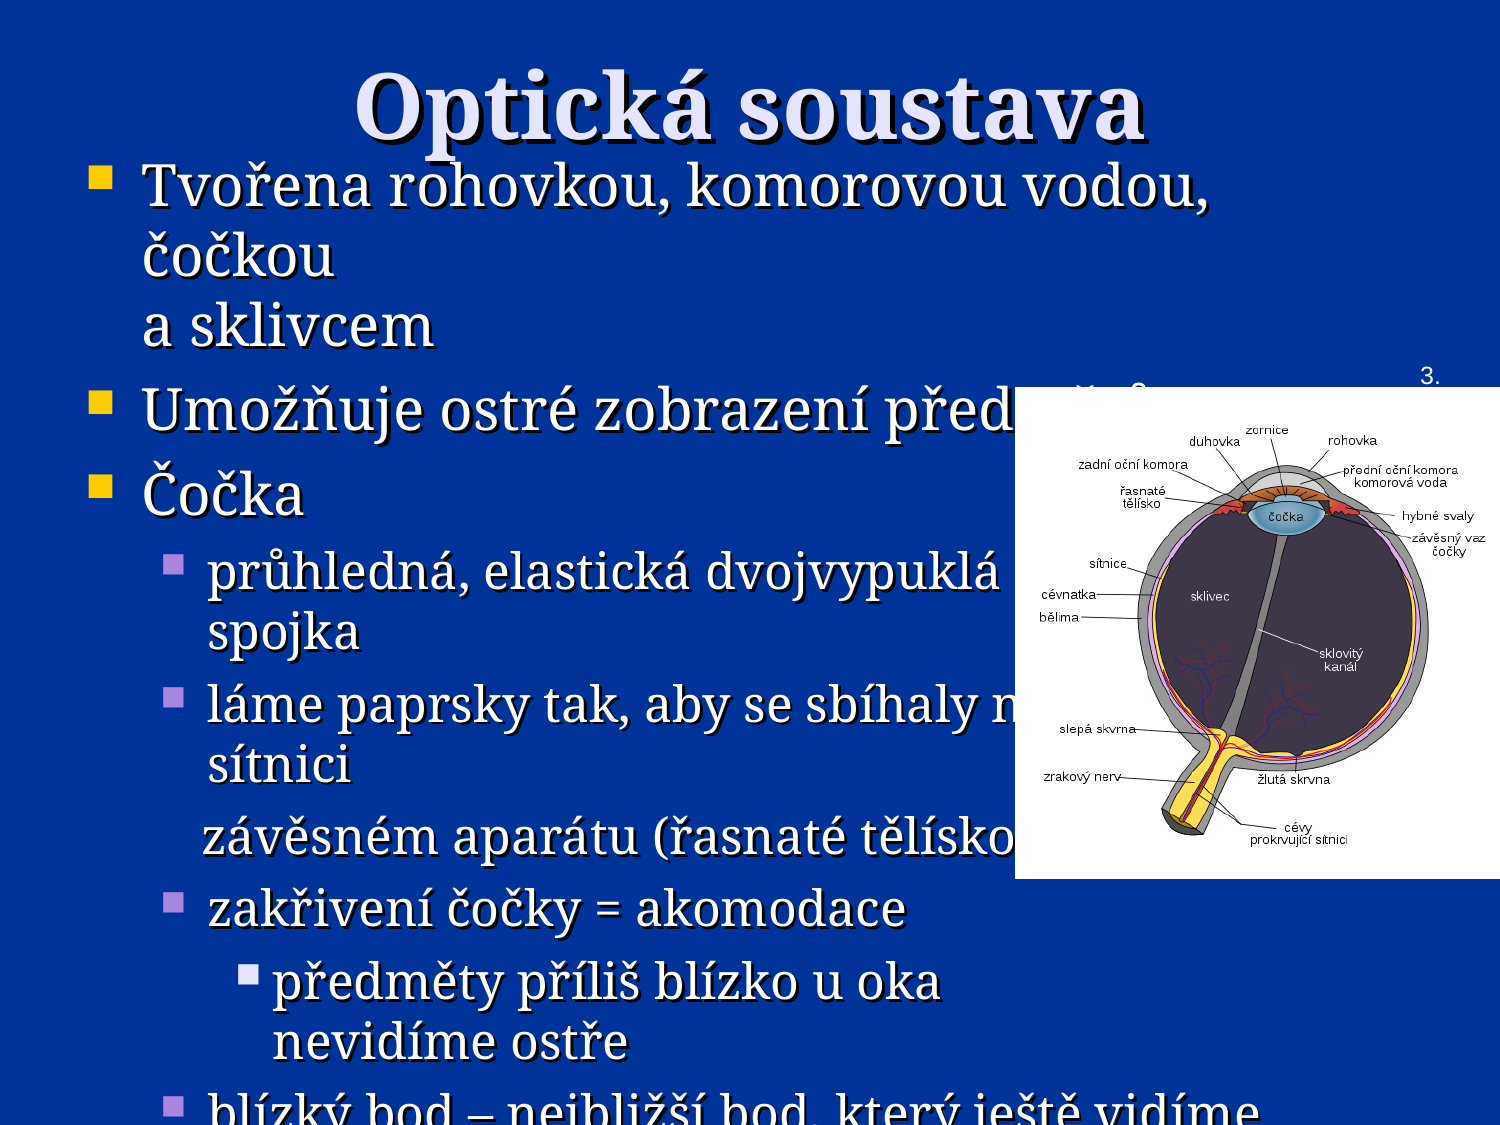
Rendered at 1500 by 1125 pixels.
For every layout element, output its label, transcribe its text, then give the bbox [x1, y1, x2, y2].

title Optická soustava [75, 8, 1426, 197]
text_box 3. [1405, 351, 1500, 397]
picture [1015, 386, 1500, 879]
list Tvořena rohovkou, komorovou vodou, čočkou a sklivcem Umožňuje ostré zobrazení předmětů Čočka průhledná, elastická dvojvypuklá spojka láme paprsky tak, aby se sbíhaly na sítnici závěsném aparátu (řasnaté tělísko) zakřivení čočky = akomodace předměty příliš blízko u oka nevidíme ostře blízký bod – nejbližší bod, který ještě vidíme ostře, s věkem se od oka vzdaluje [70, 140, 1421, 1102]
